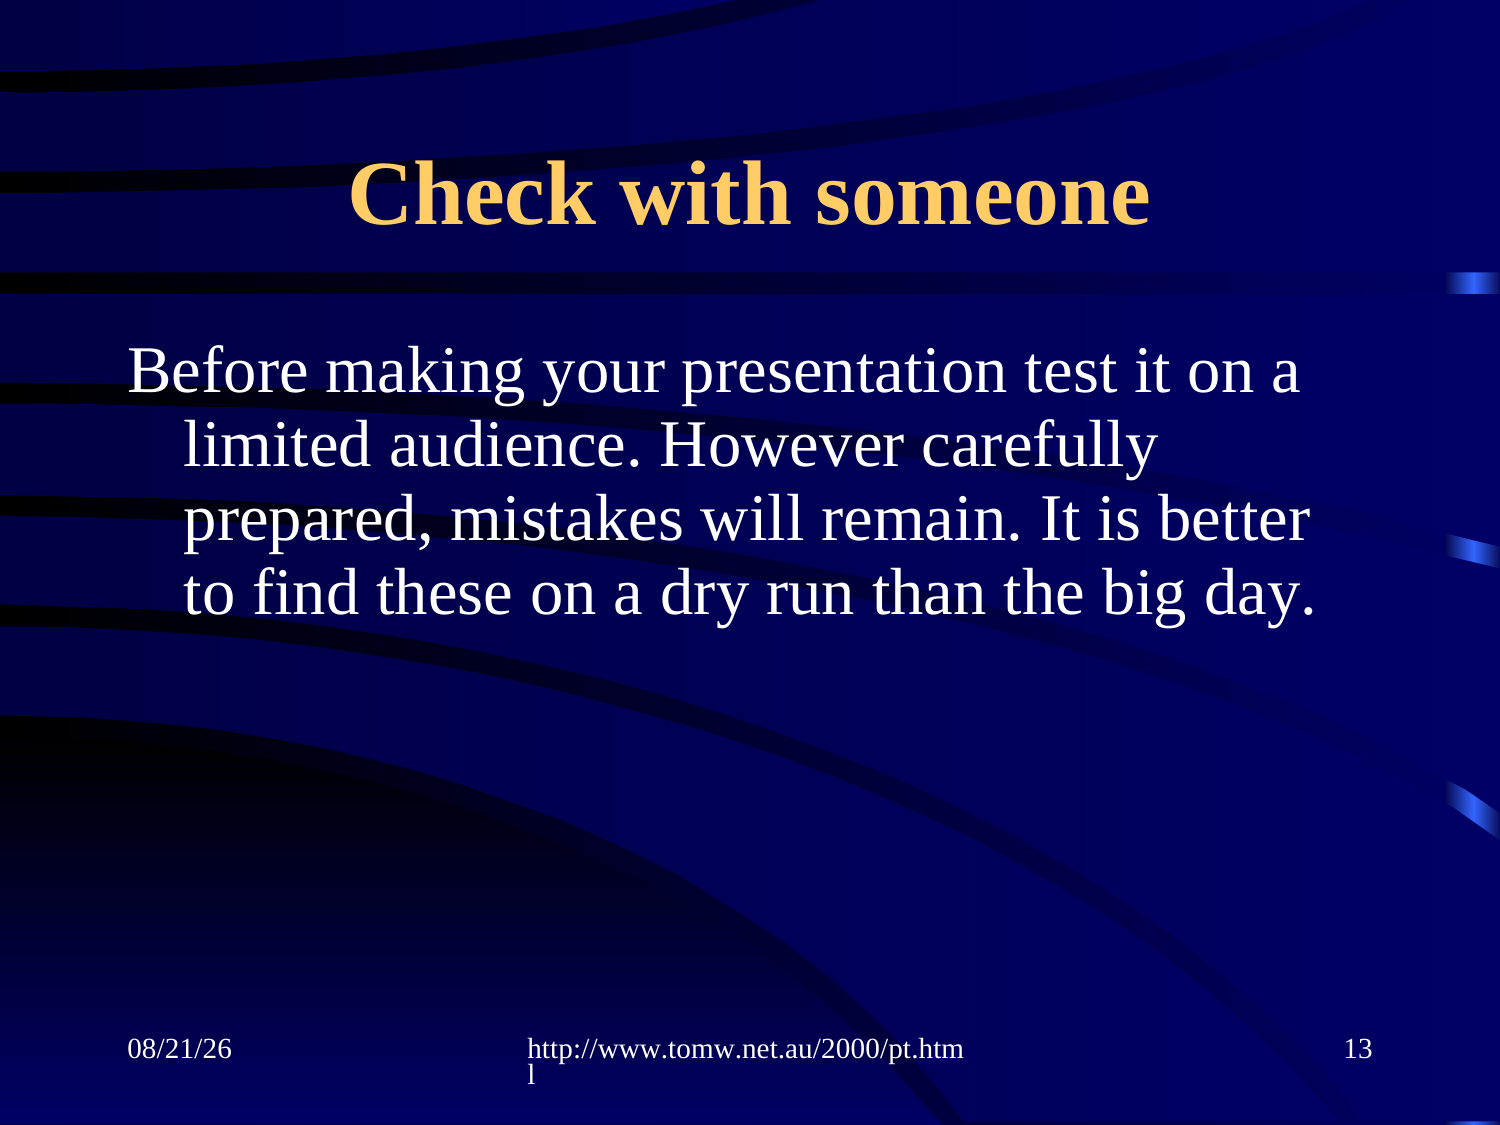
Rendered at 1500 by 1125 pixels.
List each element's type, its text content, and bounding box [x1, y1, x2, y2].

title Check with someone [112, 99, 1388, 288]
list Before making your presentation test it on a limited audience. However carefully prepared, mistakes will remain. It is better to find these on a dry run than the big day. [112, 324, 1388, 1001]
